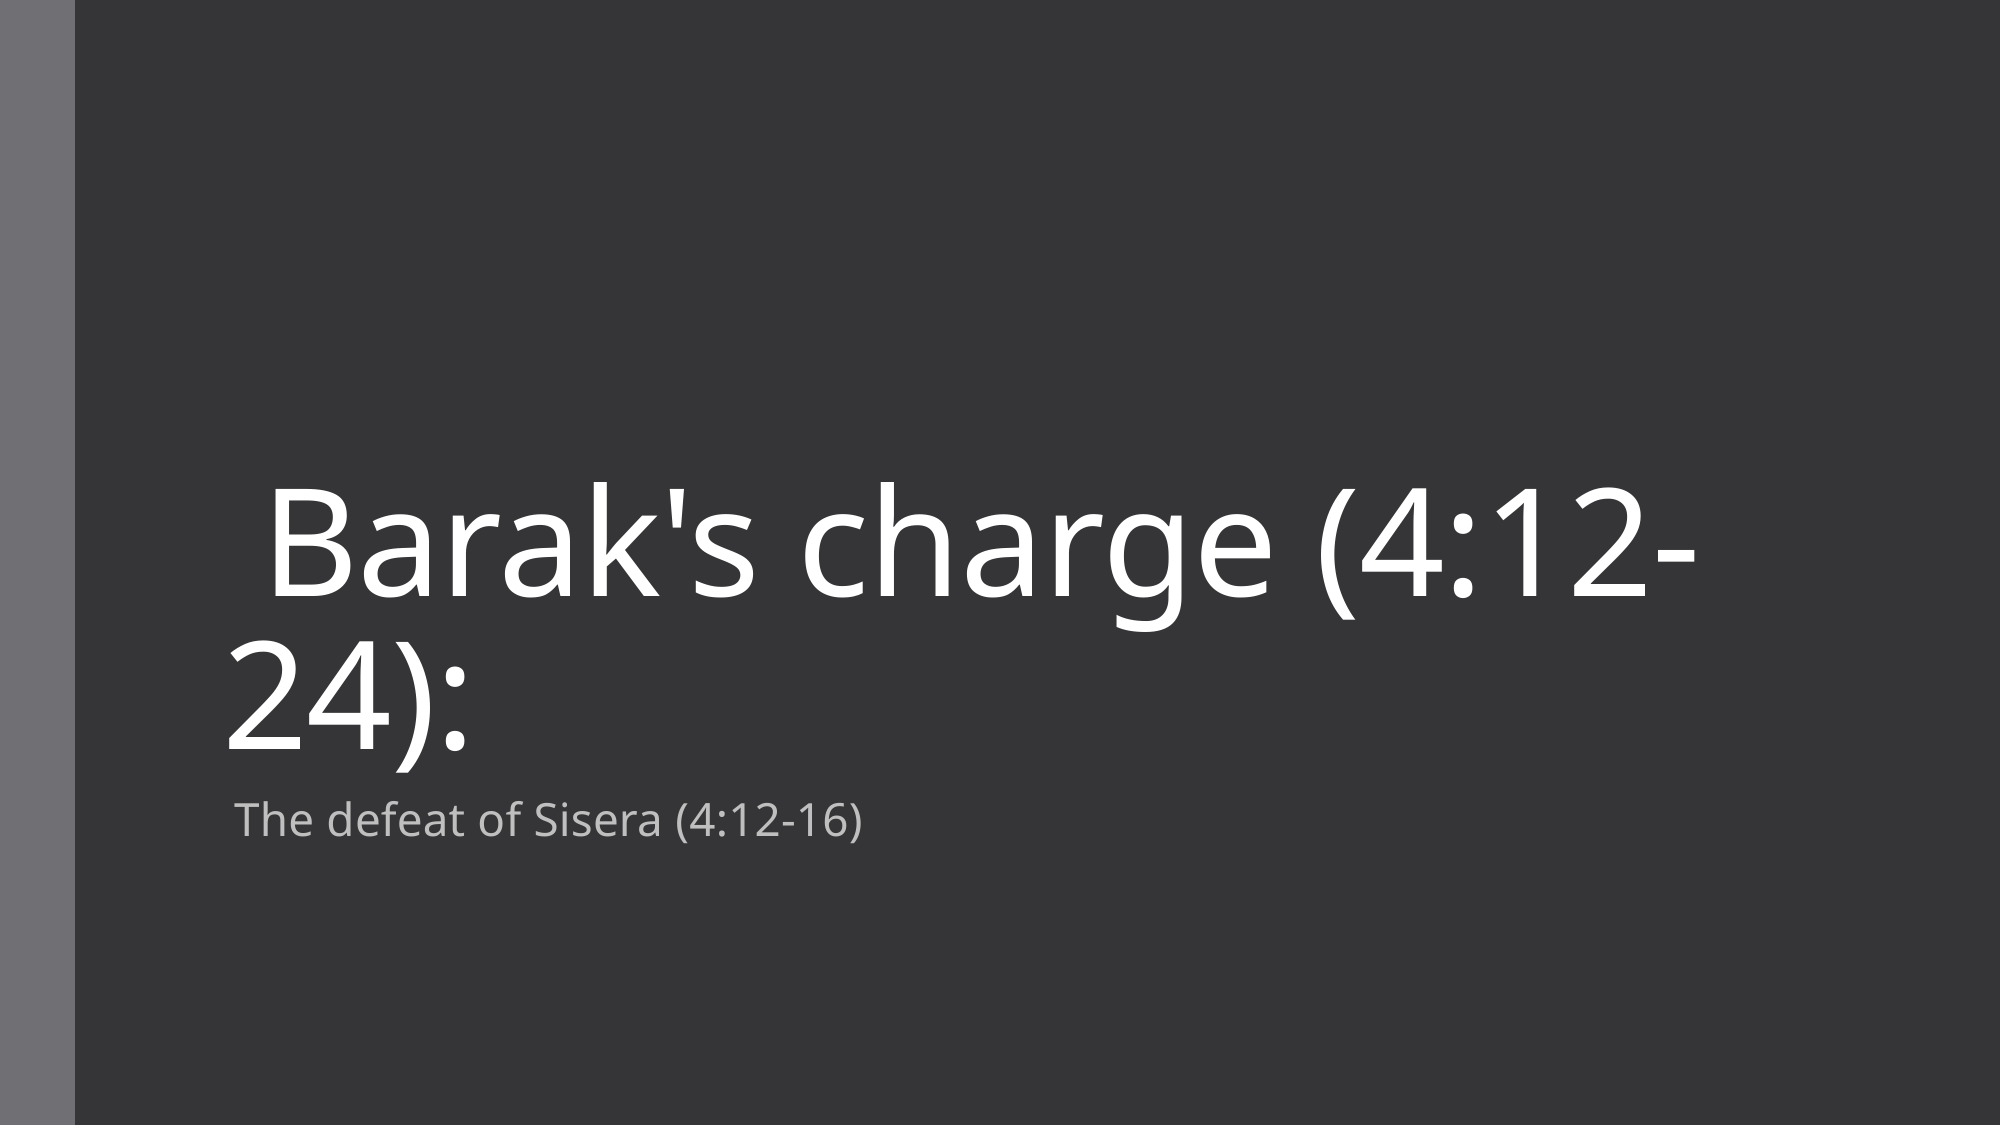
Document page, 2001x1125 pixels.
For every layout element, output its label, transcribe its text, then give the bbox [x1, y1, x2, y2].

title Barak's charge (4:12-24): [206, 124, 1752, 787]
subtitle The defeat of Sisera (4:12-16) [206, 787, 1752, 1066]
